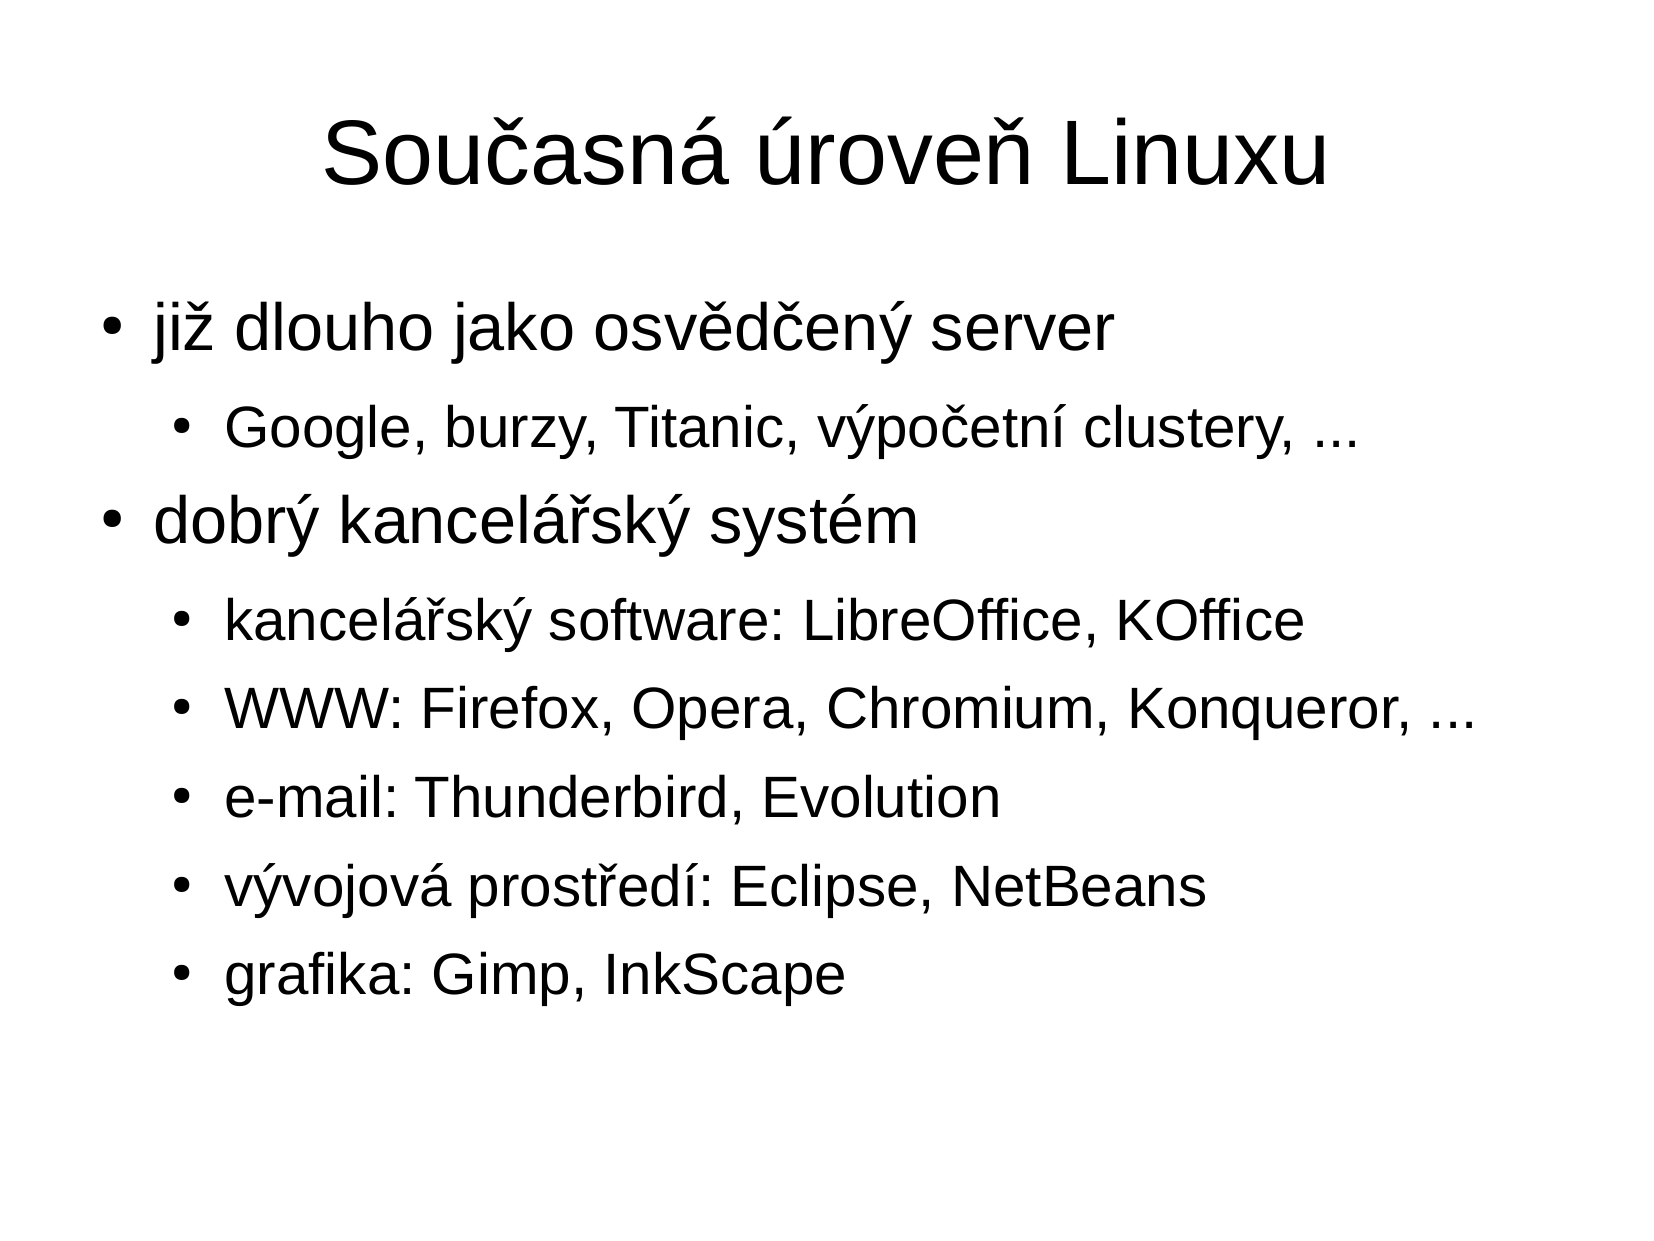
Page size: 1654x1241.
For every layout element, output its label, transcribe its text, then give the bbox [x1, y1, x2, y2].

list již dlouho jako osvědčený server Google, burzy, Titanic, výpočetní clustery, ... dobrý kancelářský systém kancelářský software: LibreOffice, KOffice WWW: Firefox, Opera, Chromium, Konqueror, ... e-mail: Thunderbird, Evolution vývojová prostředí: Eclipse, NetBeans grafika: Gimp, InkScape [82, 290, 1571, 1094]
title Současná úroveň Linuxu [82, 56, 1571, 250]
